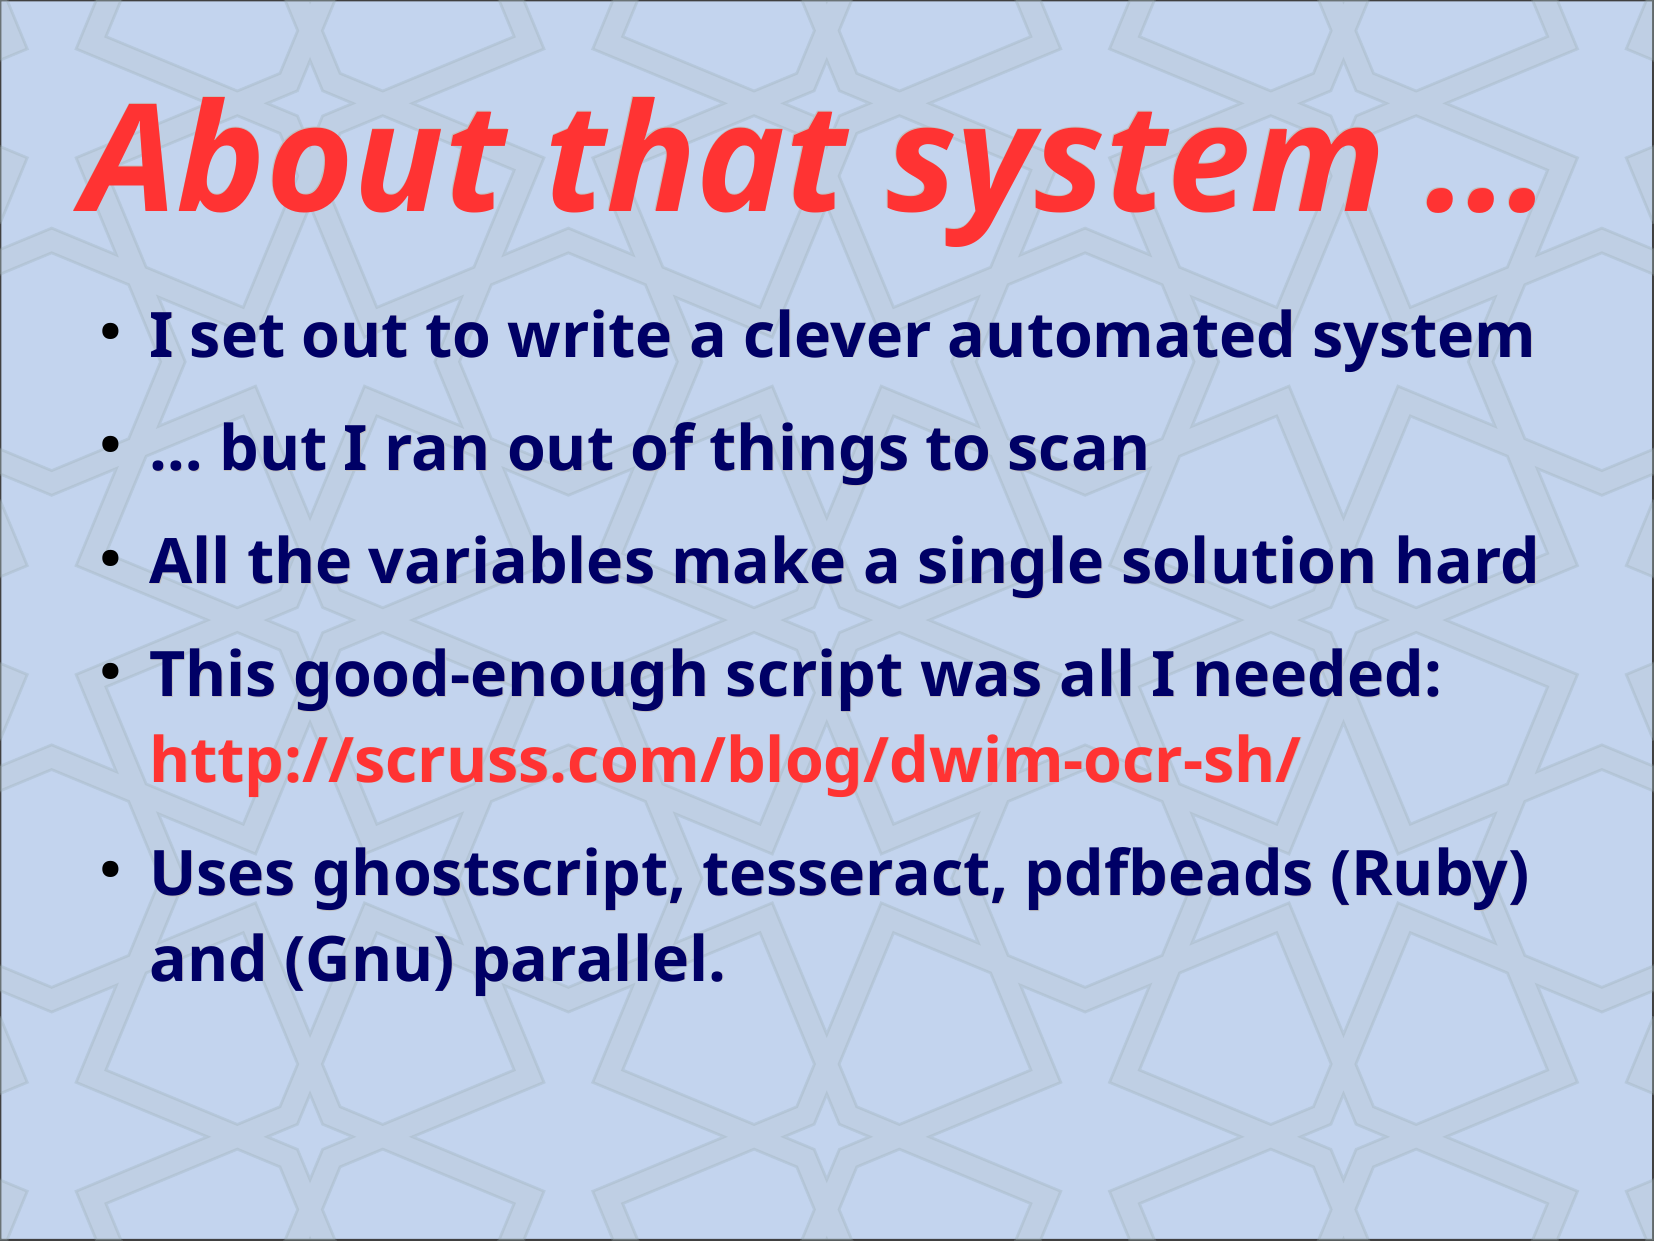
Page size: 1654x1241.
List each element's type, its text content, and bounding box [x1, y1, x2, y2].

title About that system … [82, 49, 1571, 257]
list I set out to write a clever automated system … but I ran out of things to scan All the variables make a single solution hard This good-enough script was all I needed: http://scruss.com/blog/dwim-ocr-sh/ Uses ghostscript, tesseract, pdfbeads (Ruby) and (Gnu) parallel. [82, 290, 1571, 1010]
